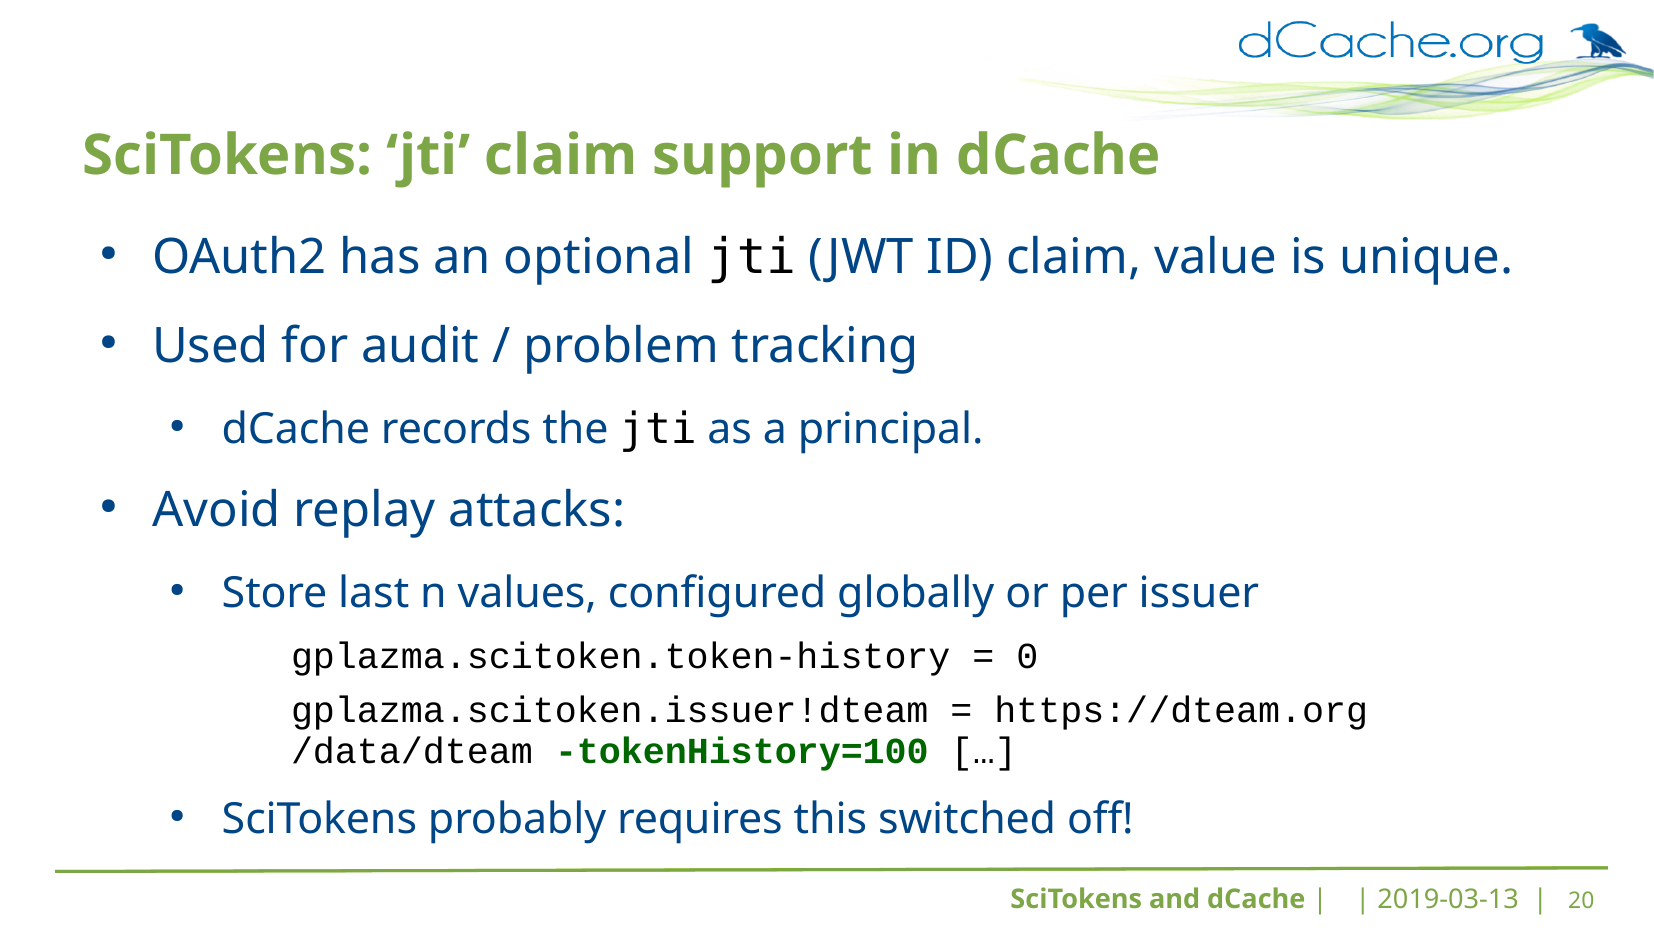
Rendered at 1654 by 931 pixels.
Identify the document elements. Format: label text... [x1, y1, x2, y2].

list OAuth2 has an optional jti (JWT ID) claim, value is unique. Used for audit / problem tracking dCache records the jti as a principal. Avoid replay attacks: Store last n values, configured globally or per issuer gplazma.scitoken.token-history = 0 gplazma.scitoken.issuer!dteam = https://dteam.org /data/dteam -tokenHistory=100 […] SciTokens probably requires this switched off! [82, 221, 1571, 850]
title SciTokens: ‘jti’ claim support in dCache [82, 116, 1605, 189]
picture [956, 12, 1654, 127]
